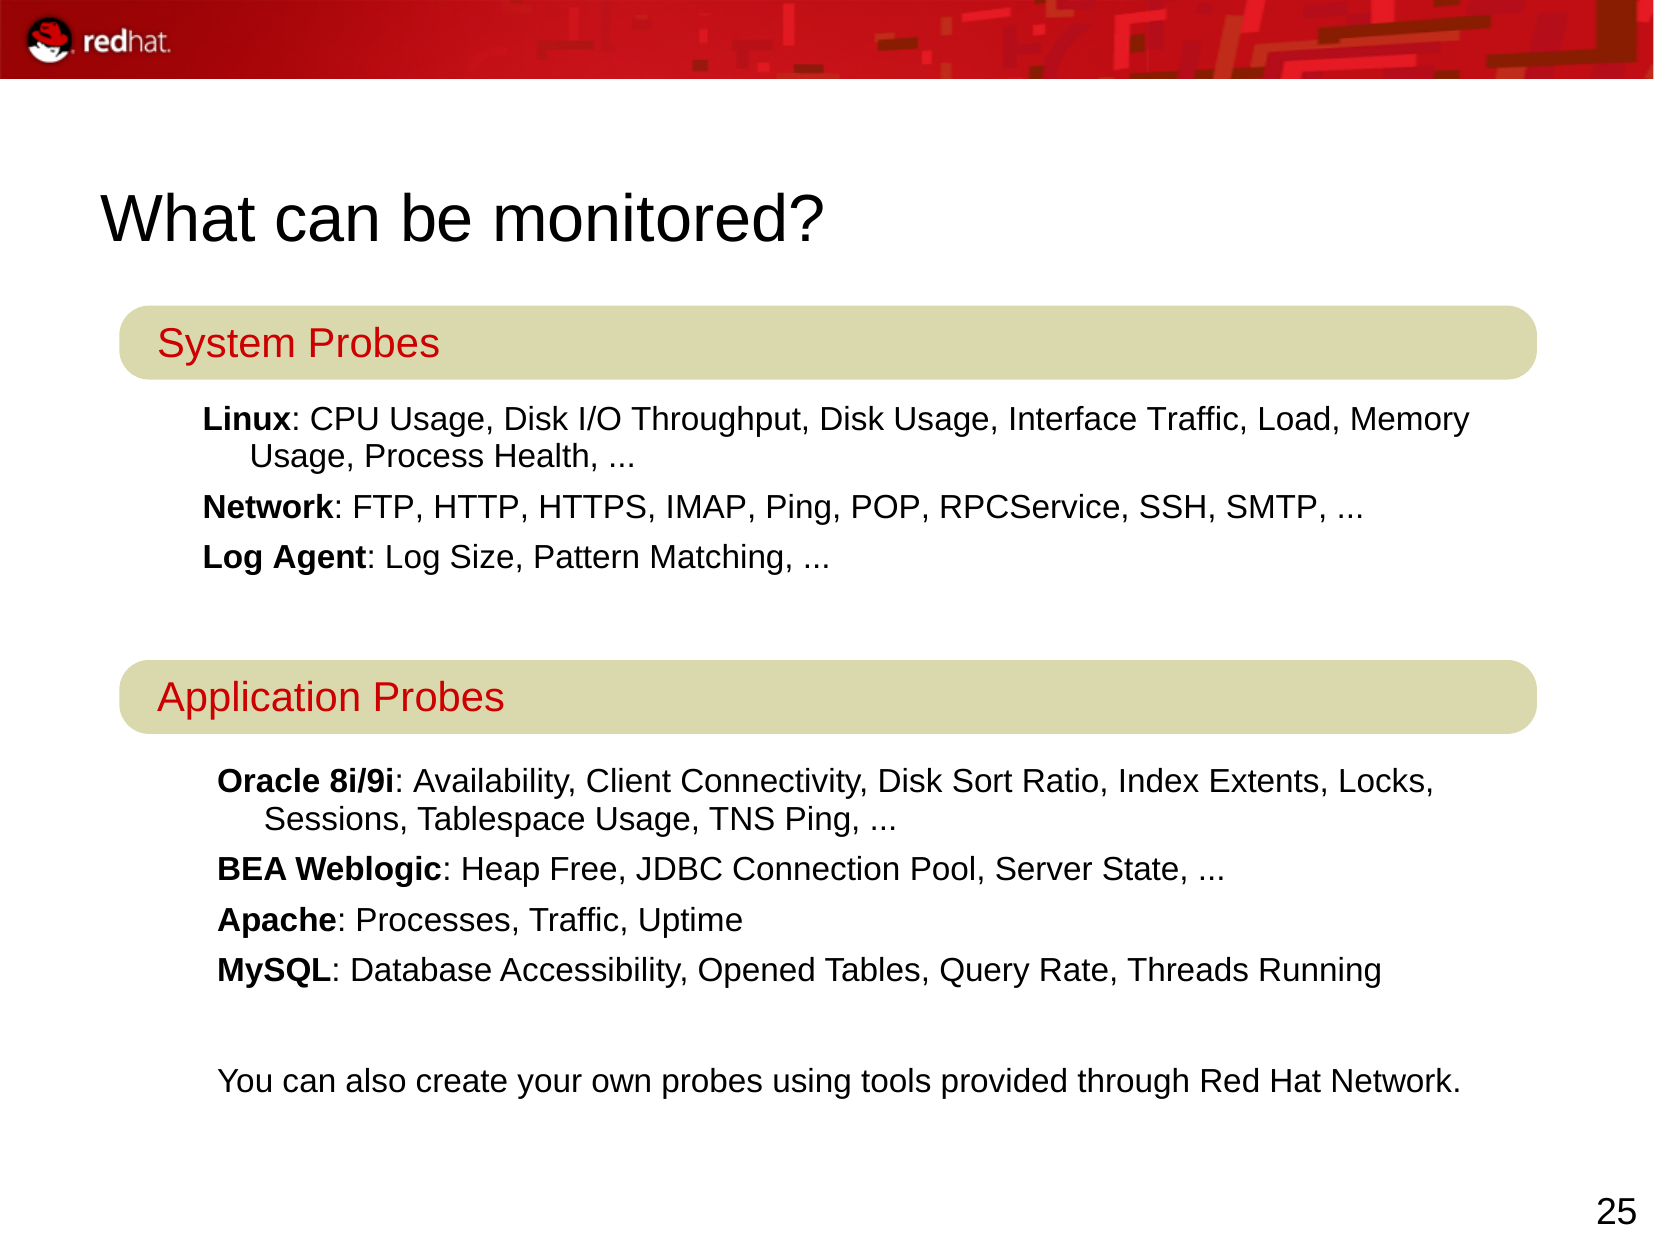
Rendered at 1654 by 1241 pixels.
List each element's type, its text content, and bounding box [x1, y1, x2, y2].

text_box Application Probes [119, 660, 1537, 734]
picture [0, 0, 1654, 79]
title What can be monitored? [100, 171, 1612, 266]
list Linux: CPU Usage, Disk I/O Throughput, Disk Usage, Interface Traffic, Load, Memory Usage, Process Health, ... Network: FTP, HTTP, HTTPS, IMAP, Ping, POP, RPCService, SSH, SMTP, ... Log Agent: Log Size, Pattern Matching, ... [127, 400, 1534, 614]
text_box System Probes [119, 305, 1537, 380]
text_box Oracle 8i/9i: Availability, Client Connectivity, Disk Sort Ratio, Index Extents, Locks, Sessions, Tablespace Usage, TNS Ping, ... BEA Weblogic: Heap Free, JDBC Connection Pool, Server State, ... Apache: Processes, Traffic, Uptime MySQL: Database Accessibility, Opened Tables, Query Rate, Threads Running You can also create your own probes using tools provided through Red Hat Network. [127, 755, 1538, 1220]
